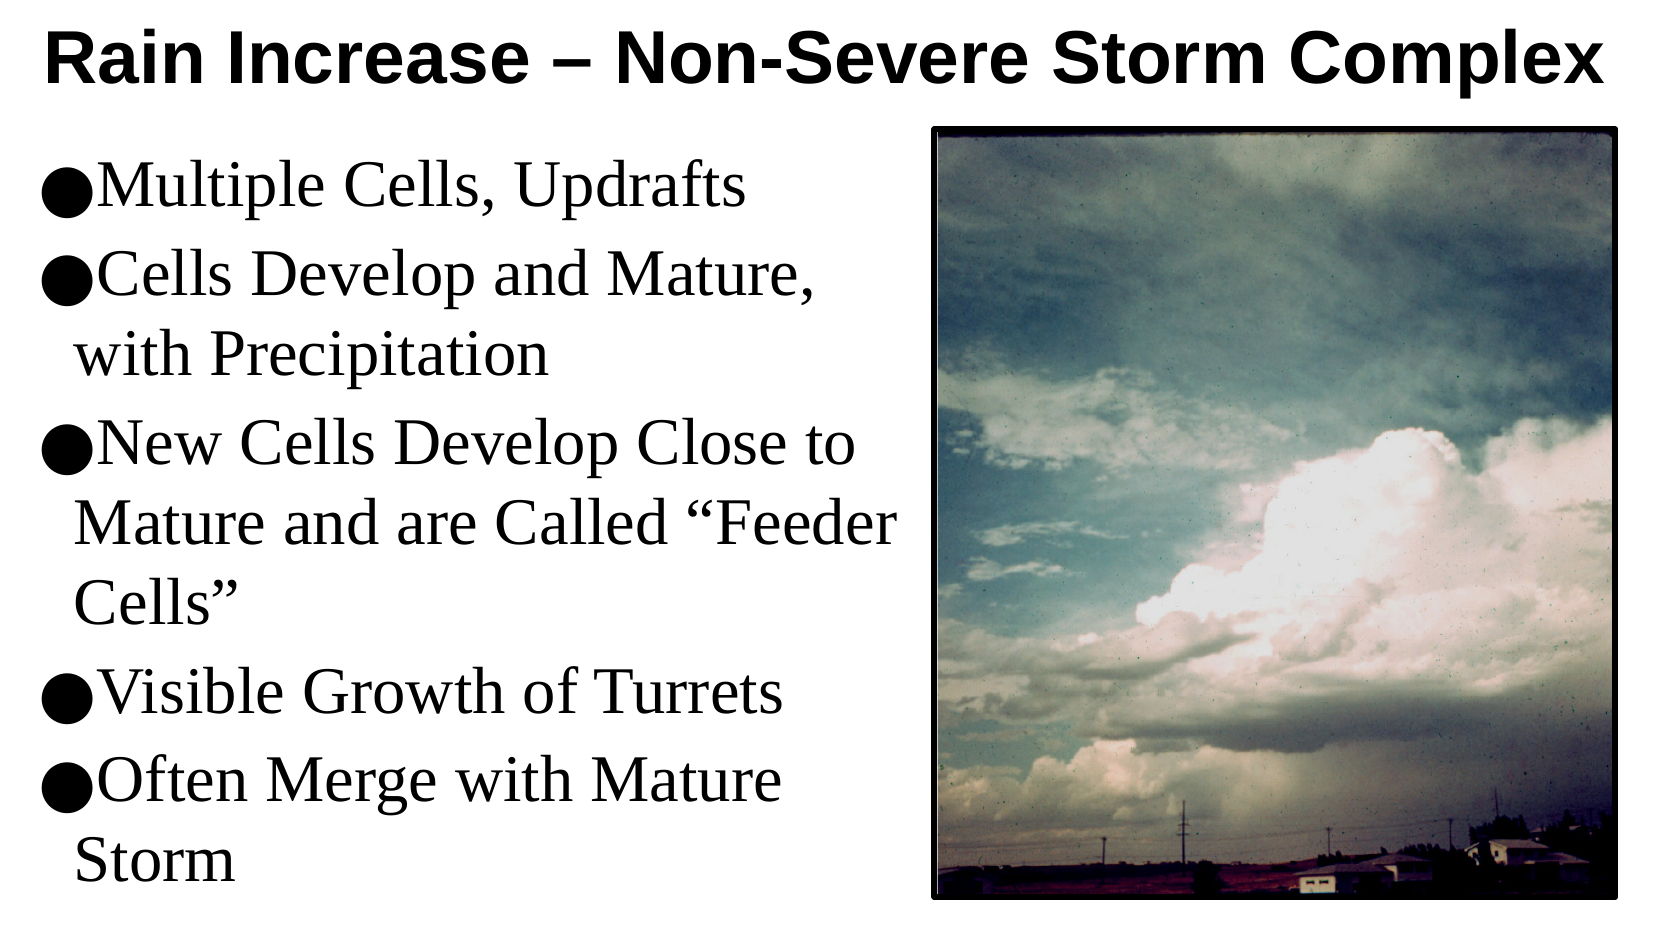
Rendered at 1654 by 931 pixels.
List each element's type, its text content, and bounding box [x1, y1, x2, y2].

text_box Multiple Cells, Updrafts Cells Develop and Mature, with Precipitation New Cells Develop Close to Mature and are Called “Feeder Cells” Visible Growth of Turrets Often Merge with Mature Storm [0, 132, 931, 823]
picture [937, 132, 1613, 894]
text_box Rain Increase – Non-Severe Storm Complex [0, 0, 1654, 107]
